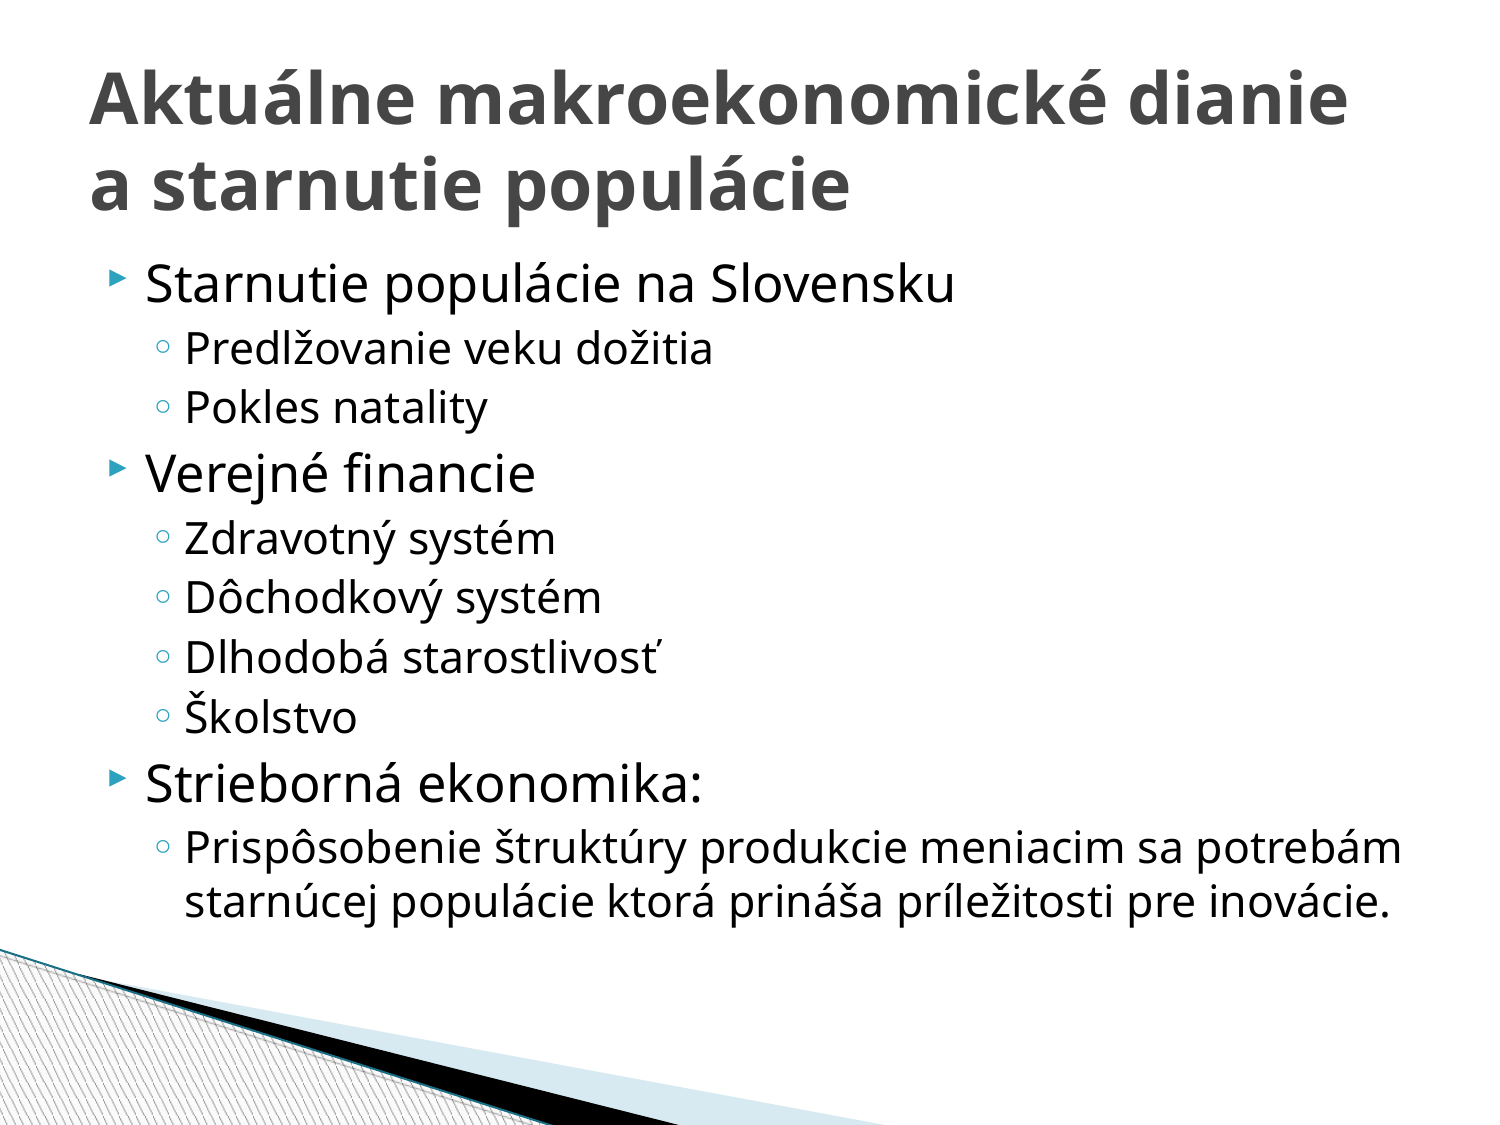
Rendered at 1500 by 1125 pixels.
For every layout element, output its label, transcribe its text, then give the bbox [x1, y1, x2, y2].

picture [0, 952, 543, 1125]
list Starnutie populácie na Slovensku Predlžovanie veku dožitia Pokles natality Verejné financie Zdravotný systém Dôchodkový systém Dlhodobá starostlivosť Školstvo Strieborná ekonomika: Prispôsobenie štruktúry produkcie meniacim sa potrebám starnúcej populácie ktorá prináša príležitosti pre inovácie. [75, 243, 1425, 986]
title Aktuálne makroekonomické dianie a starnutie populácie [75, 45, 1425, 233]
